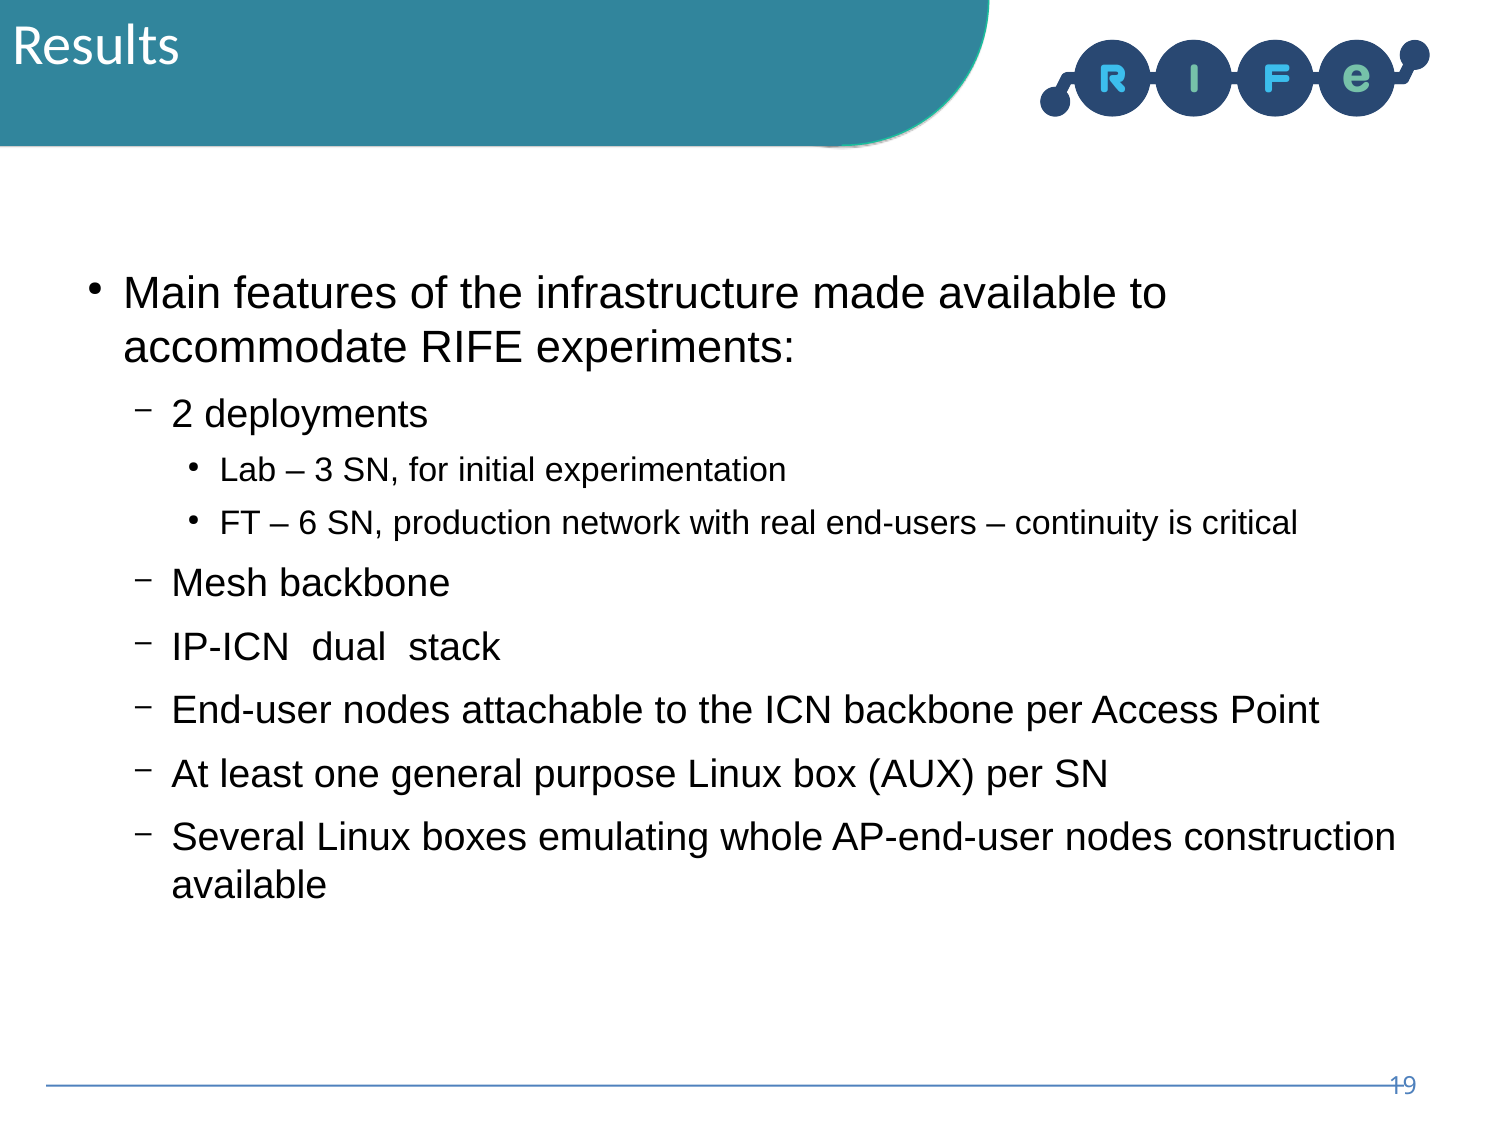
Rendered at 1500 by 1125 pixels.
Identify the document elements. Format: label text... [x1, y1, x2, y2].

picture [971, 0, 1500, 196]
list Main features of the infrastructure made available to accommodate RIFE experiments: 2 deployments Lab – 3 SN, for initial experimentation FT – 6 SN, production network with real end-users – continuity is critical Mesh backbone IP-ICN dual stack End-user nodes attachable to the ICN backbone per Access Point At least one general purpose Linux box (AUX) per SN Several Linux boxes emulating whole AP-end-user nodes construction available [75, 263, 1425, 916]
text_box Results [0, 0, 1351, 188]
